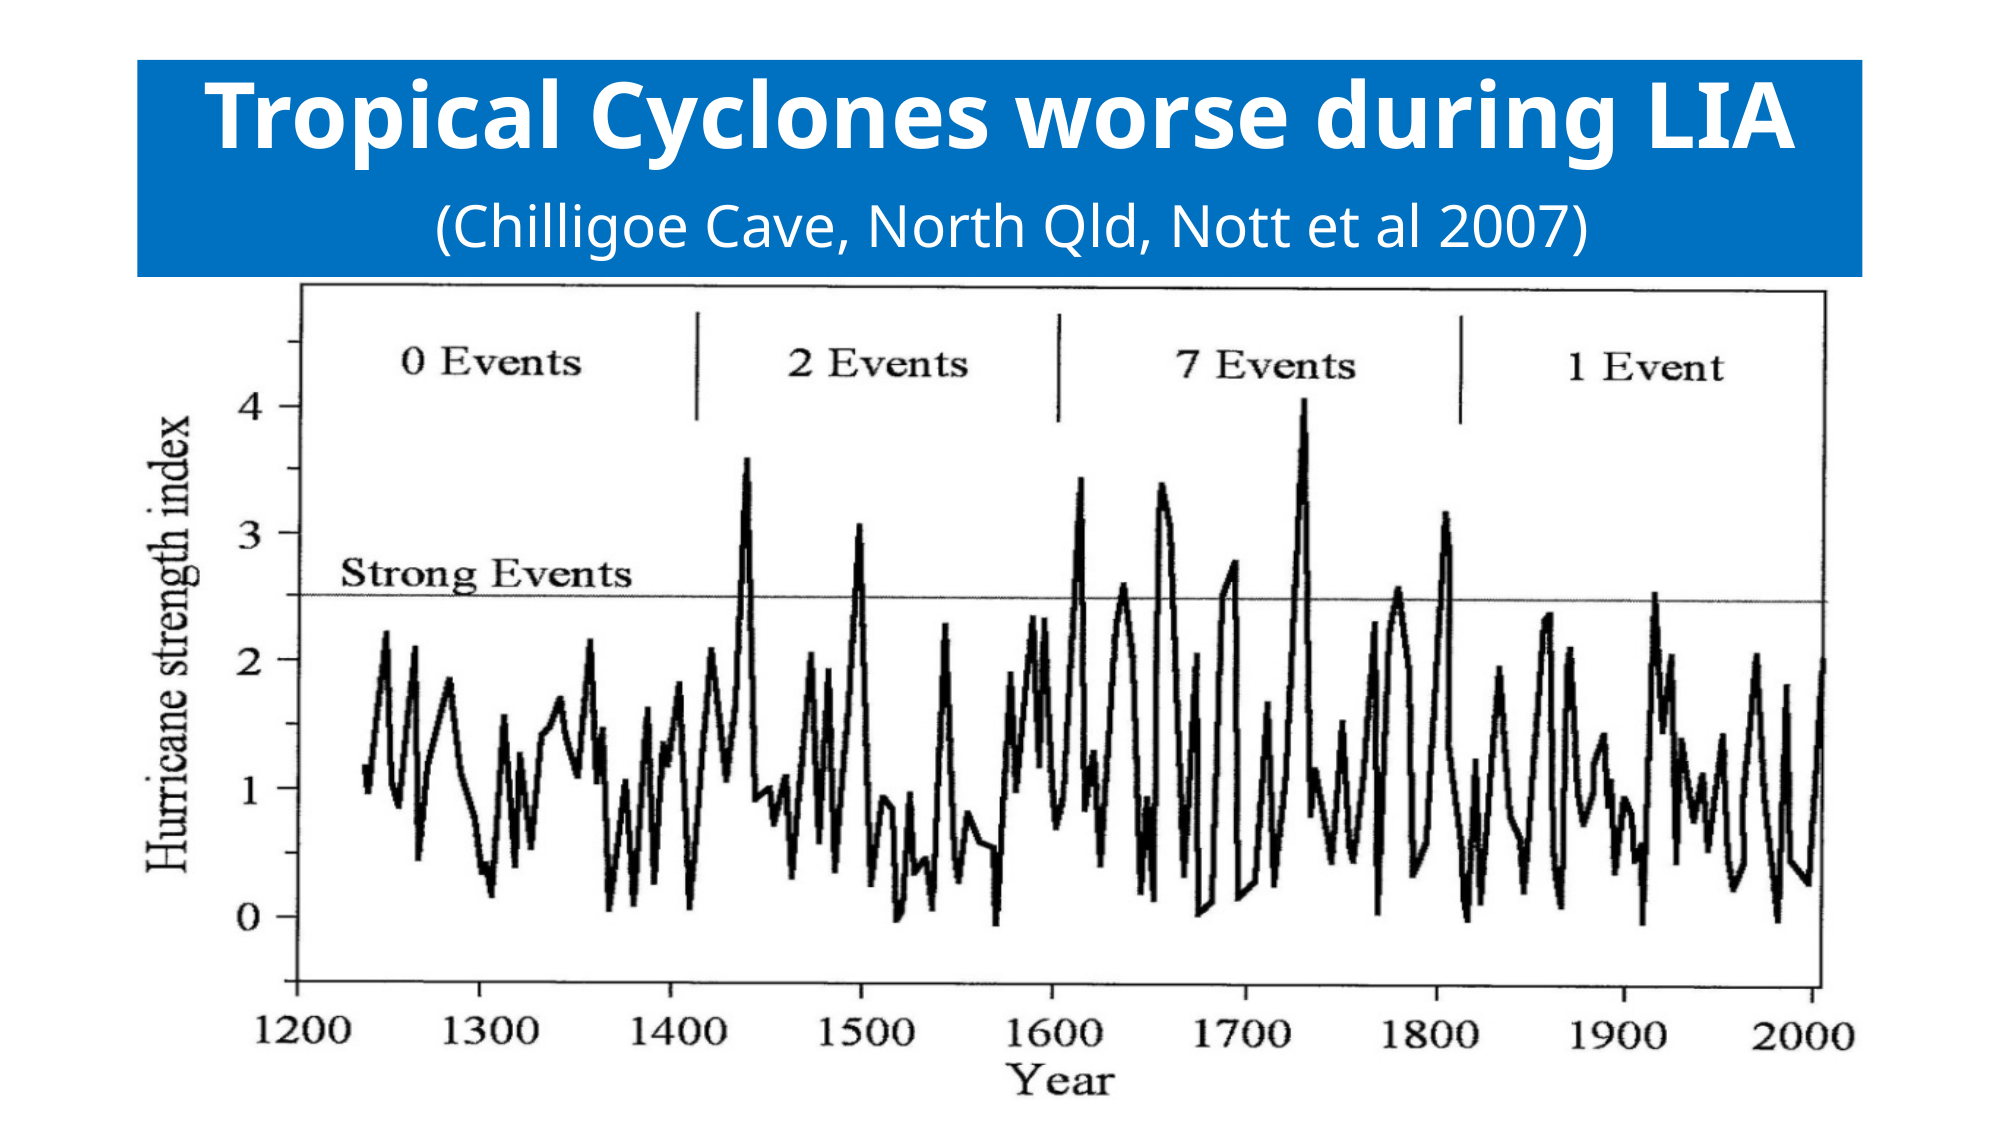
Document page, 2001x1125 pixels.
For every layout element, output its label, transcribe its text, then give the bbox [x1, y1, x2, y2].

picture [137, 277, 1863, 1103]
text_box Tropical Cyclones worse during LIA (Chilligoe Cave, North Qld, Nott et al 2007) [137, 59, 1863, 277]
